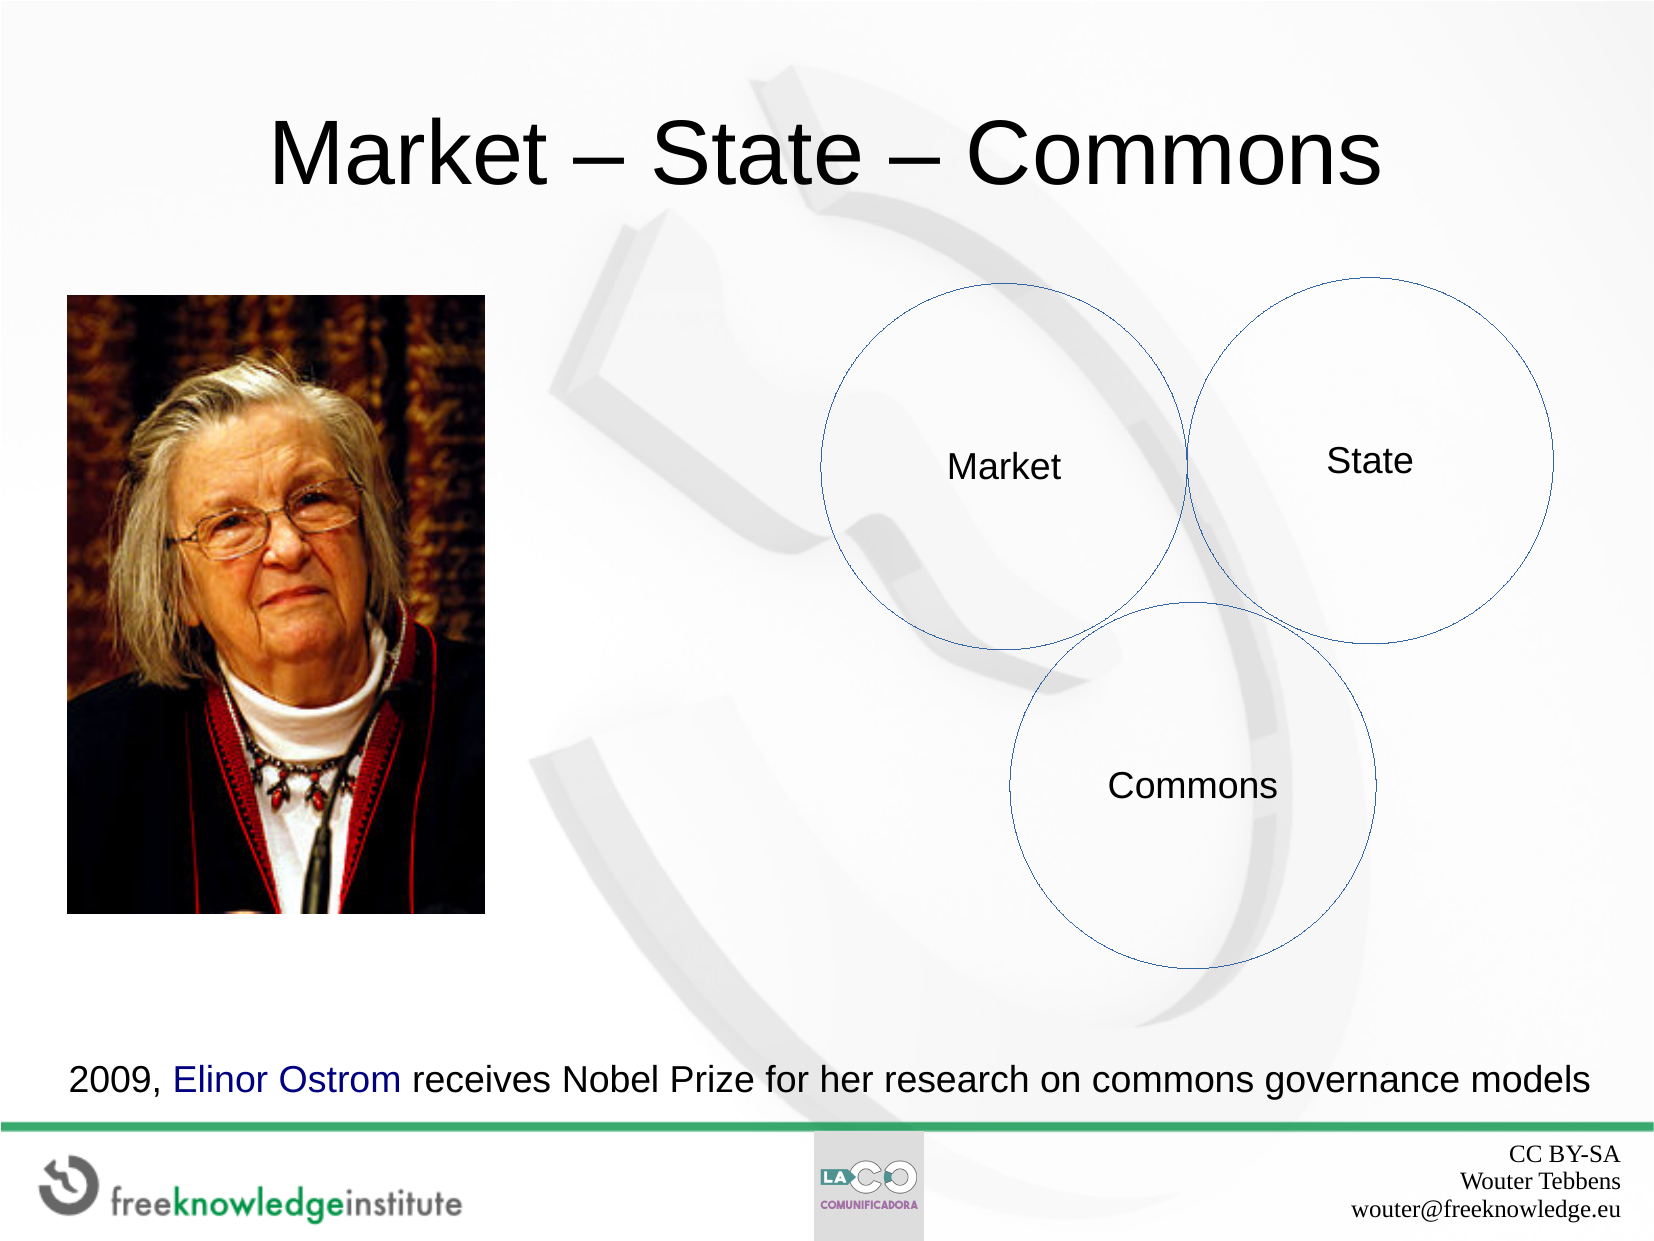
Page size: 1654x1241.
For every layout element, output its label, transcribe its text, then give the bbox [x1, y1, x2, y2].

text_box Market [820, 283, 1188, 650]
picture [1, 1, 1654, 1241]
title Market – State – Commons [82, 49, 1571, 257]
text_box State [1187, 277, 1554, 644]
text_box Commons [1009, 602, 1377, 969]
text_box 2009, Elinor Ostrom receives Nobel Prize for her research on commons governance models [53, 1051, 1607, 1109]
